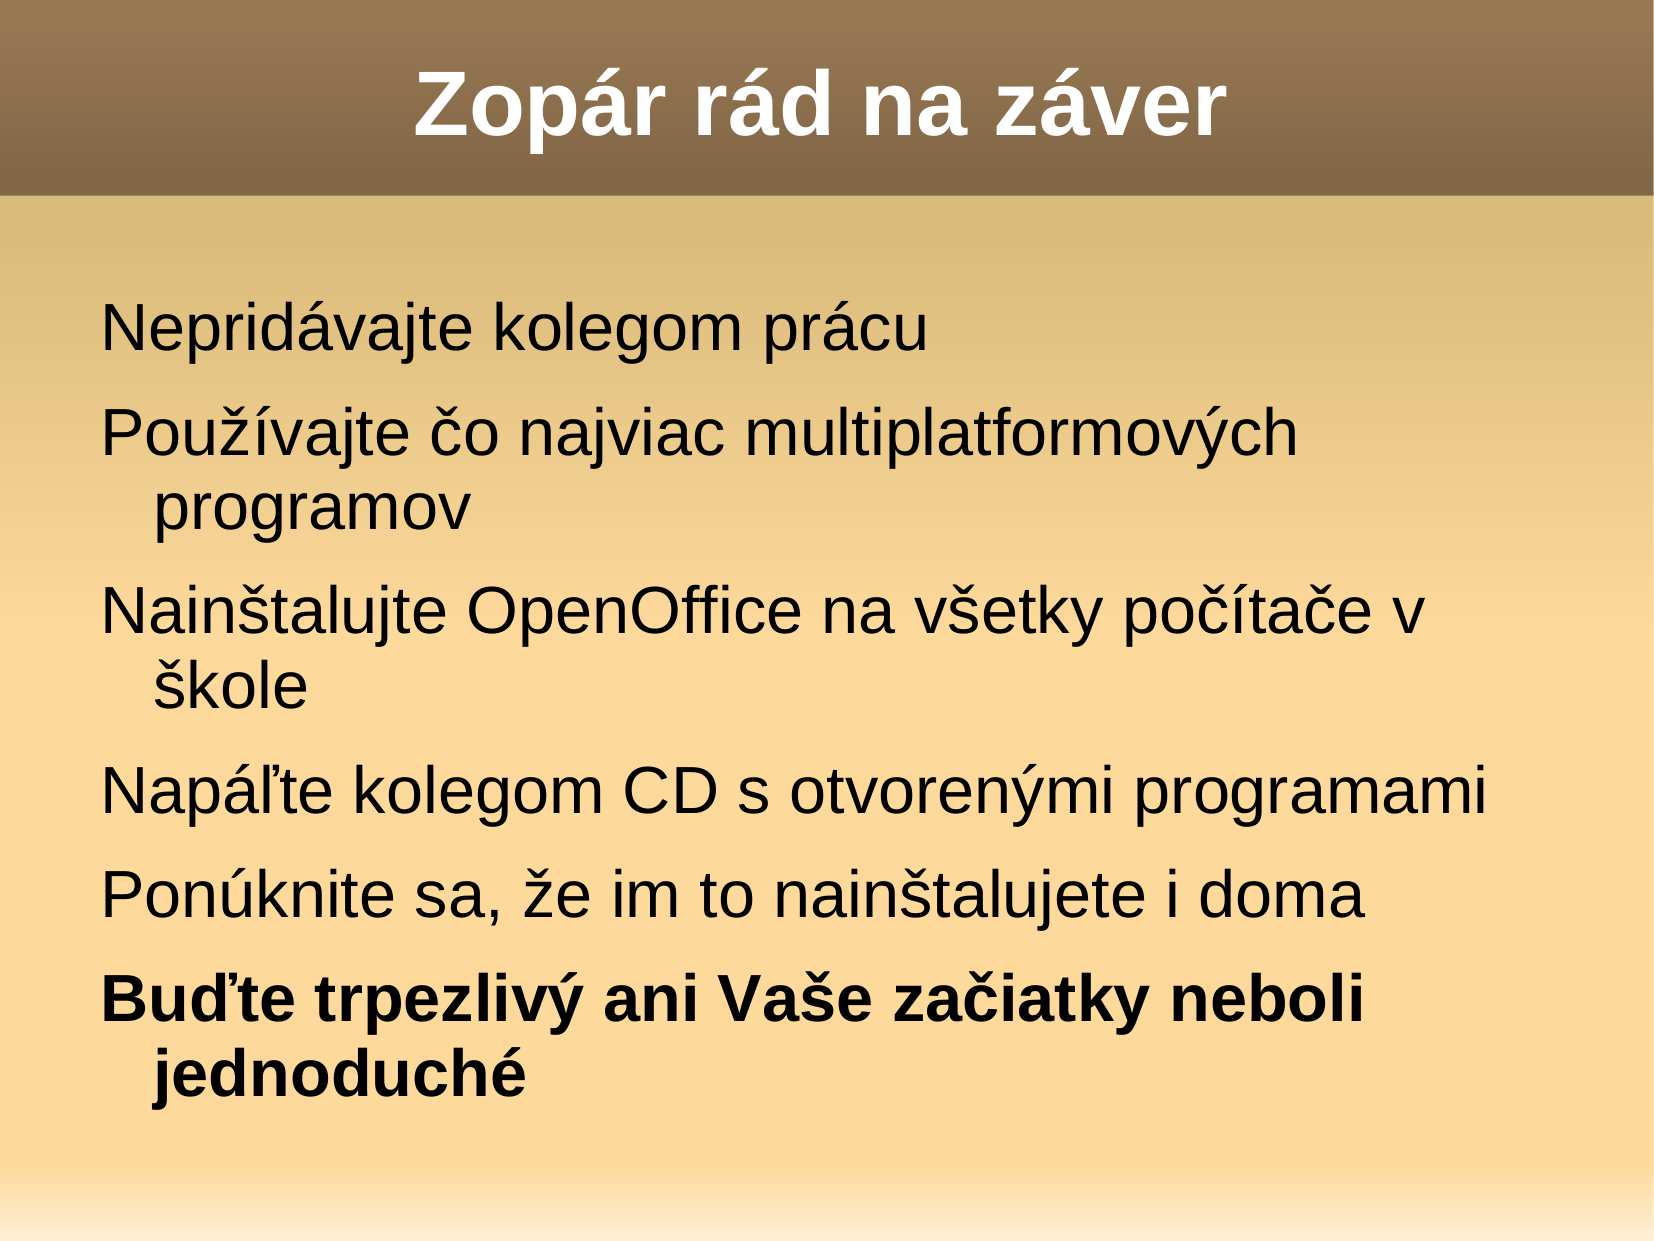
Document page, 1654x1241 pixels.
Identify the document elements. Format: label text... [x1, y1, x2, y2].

title Zopár rád na záver [76, 7, 1565, 200]
picture [0, 0, 1654, 1241]
list Nepridávajte kolegom prácu Používajte čo najviac multiplatformových programov Nainštalujte OpenOffice na všetky počítače v škole Napáľte kolegom CD s otvorenými programami Ponúknite sa, že im to nainštalujete i doma Buďte trpezlivý ani Vaše začiatky neboli jednoduché [82, 290, 1571, 1111]
